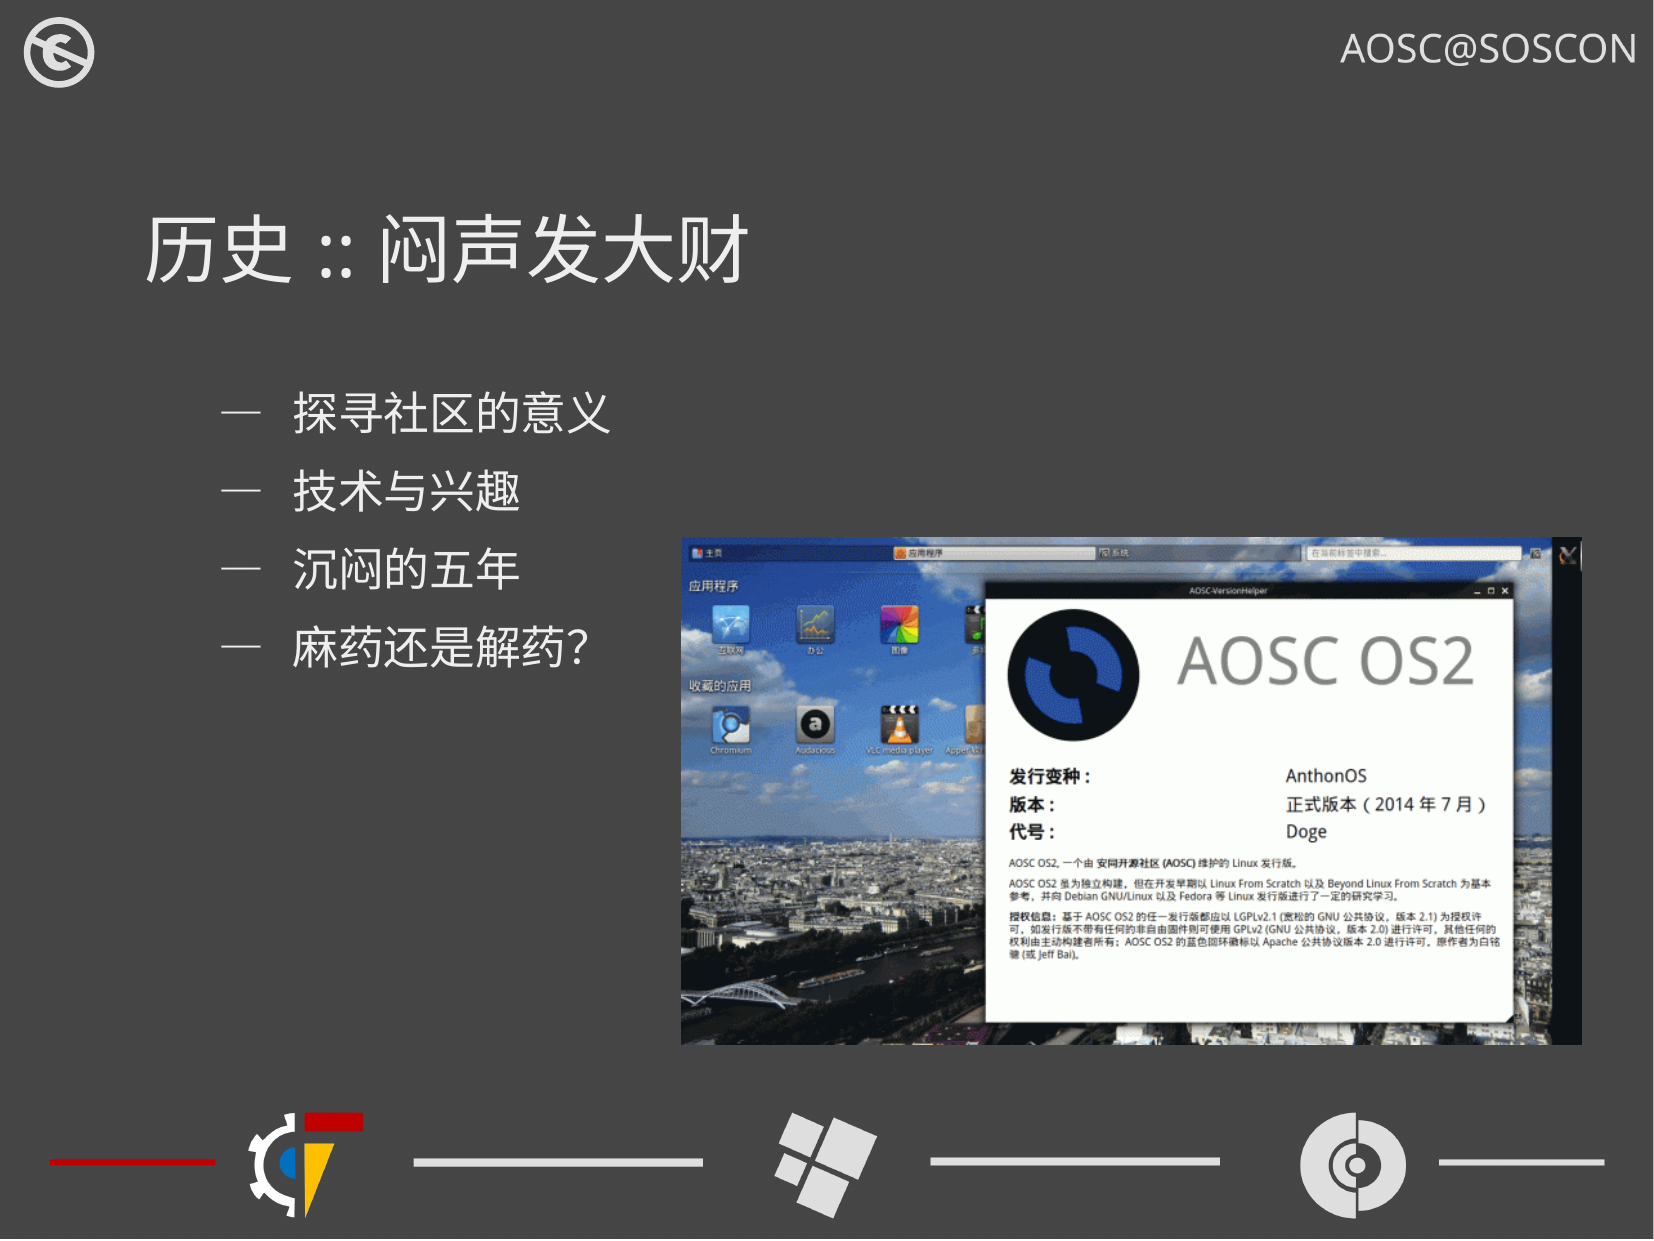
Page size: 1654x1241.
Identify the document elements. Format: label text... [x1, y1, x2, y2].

text_box 历史::闷声发大财 — 探寻社区的意义 — 技术与兴趣 — 沉闷的五年 — 麻药还是解药？ [129, 183, 1536, 1028]
picture [0, 0, 1654, 1240]
